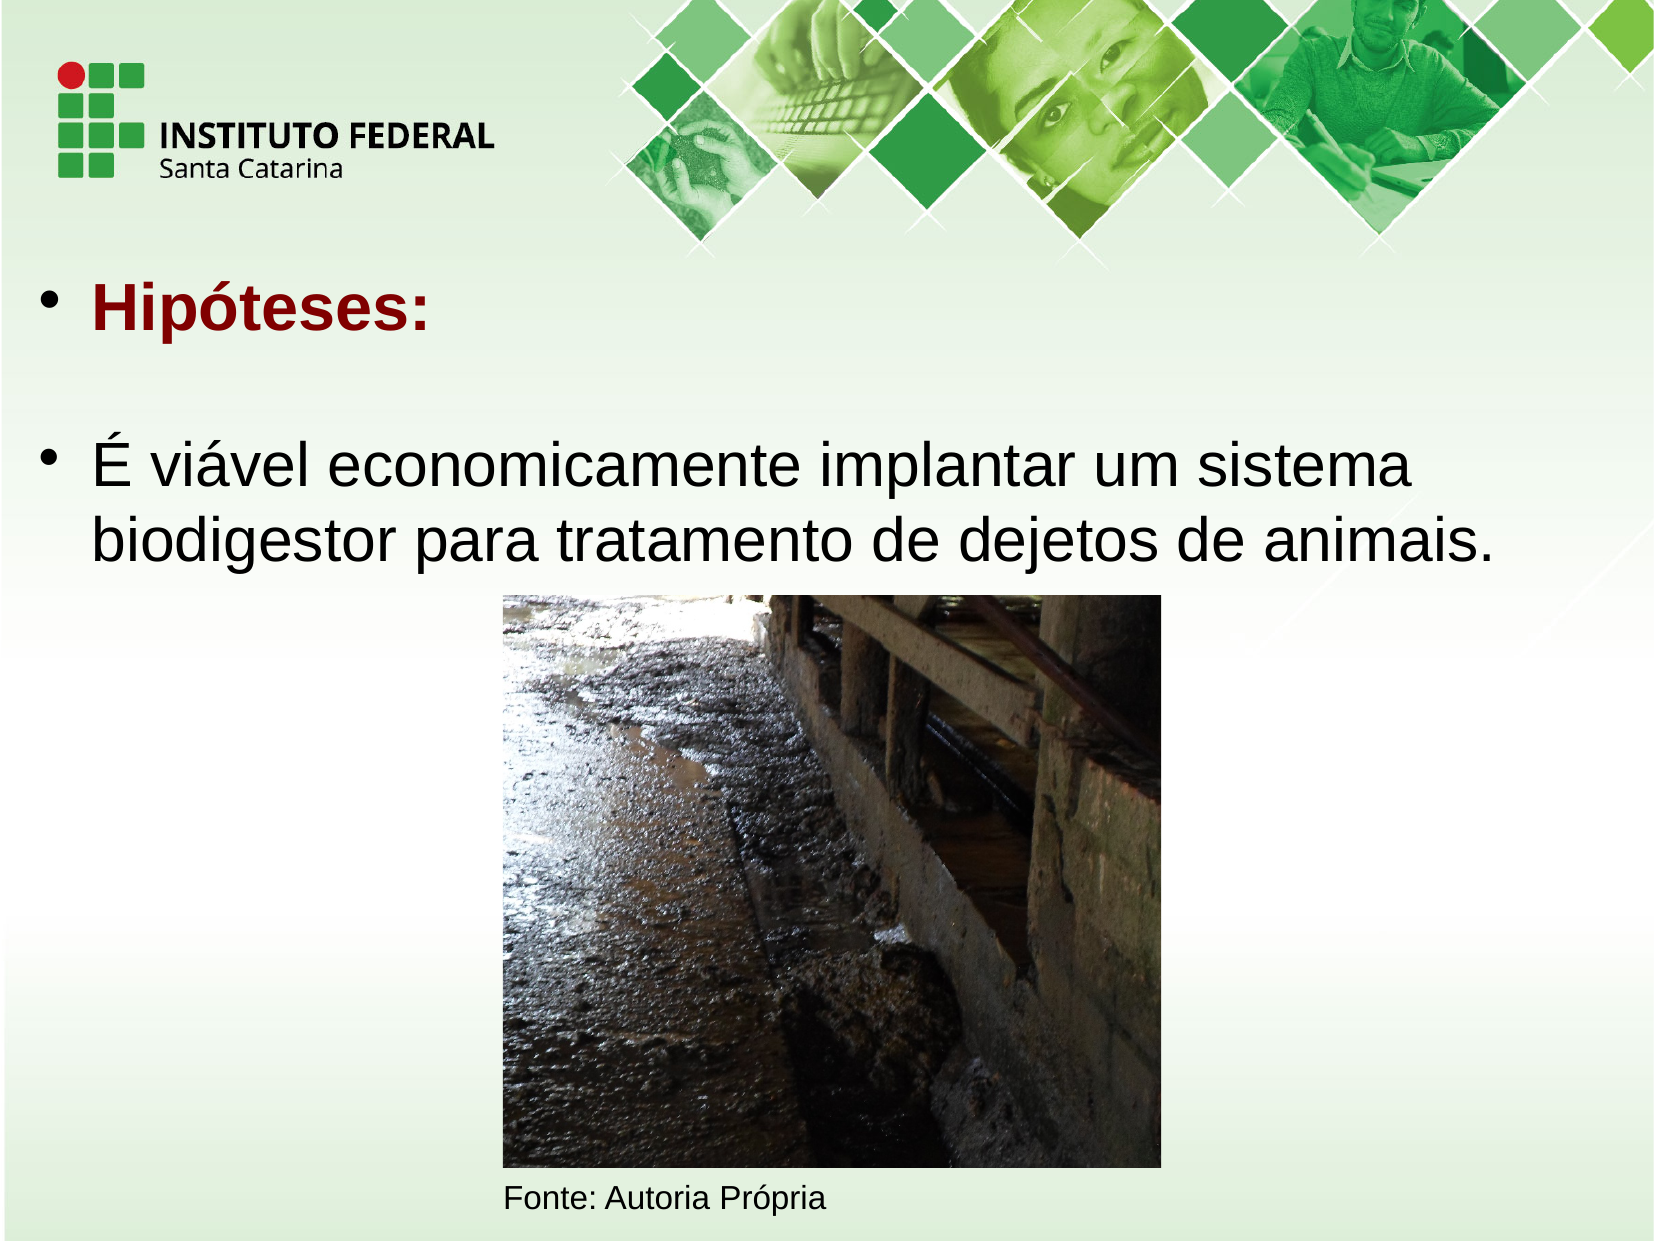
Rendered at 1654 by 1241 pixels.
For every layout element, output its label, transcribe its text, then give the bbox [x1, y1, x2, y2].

text_box Hipóteses: É viável economicamente implantar um sistema biodigestor para tratamento de dejetos de animais. [20, 263, 1644, 1195]
picture [1, 0, 1654, 1241]
text_box Fonte: Autoria Própria [488, 1168, 852, 1224]
